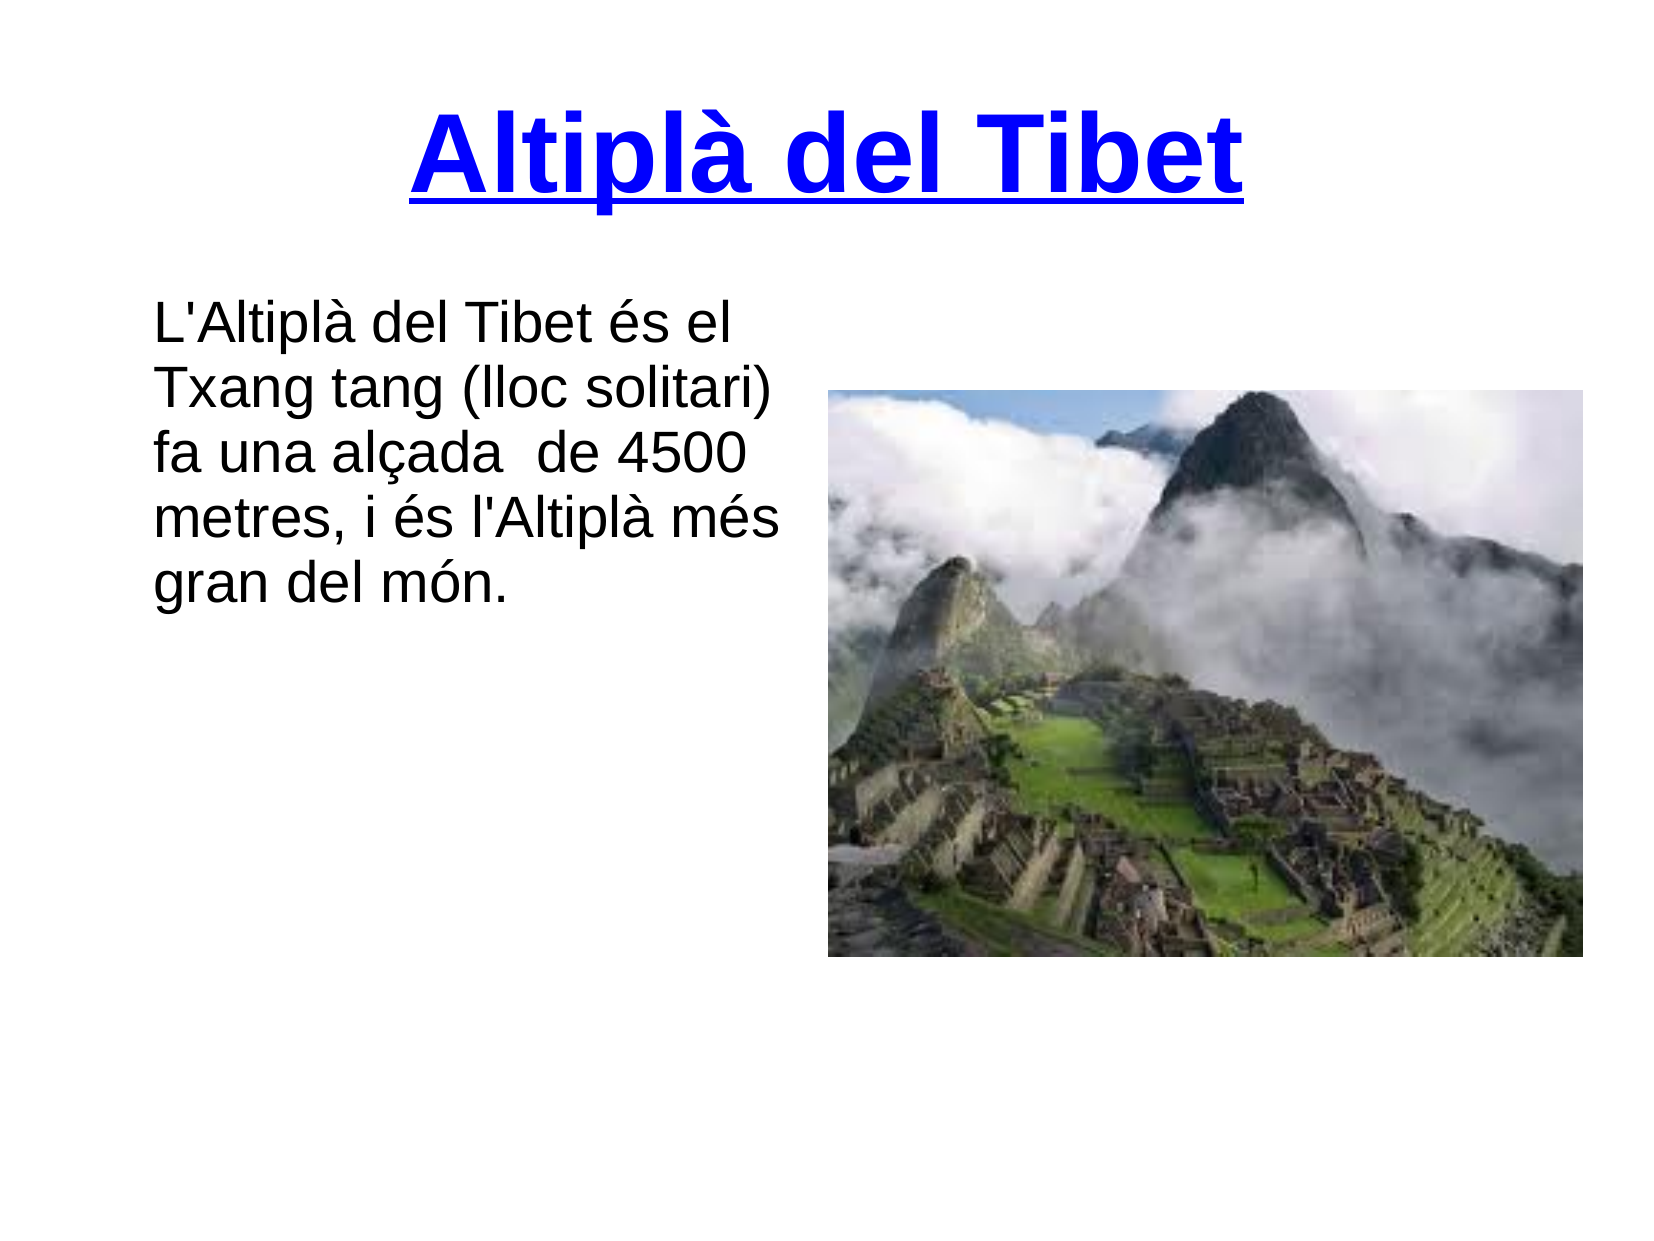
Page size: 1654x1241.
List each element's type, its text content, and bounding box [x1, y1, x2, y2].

list L'Altiplà del Tibet és el Txang tang (lloc solitari) fa una alçada de 4500 metres, i és l'Altiplà més gran del món. [82, 290, 793, 1010]
title Altiplà del Tibet [82, 49, 1571, 257]
picture [828, 390, 1583, 957]
